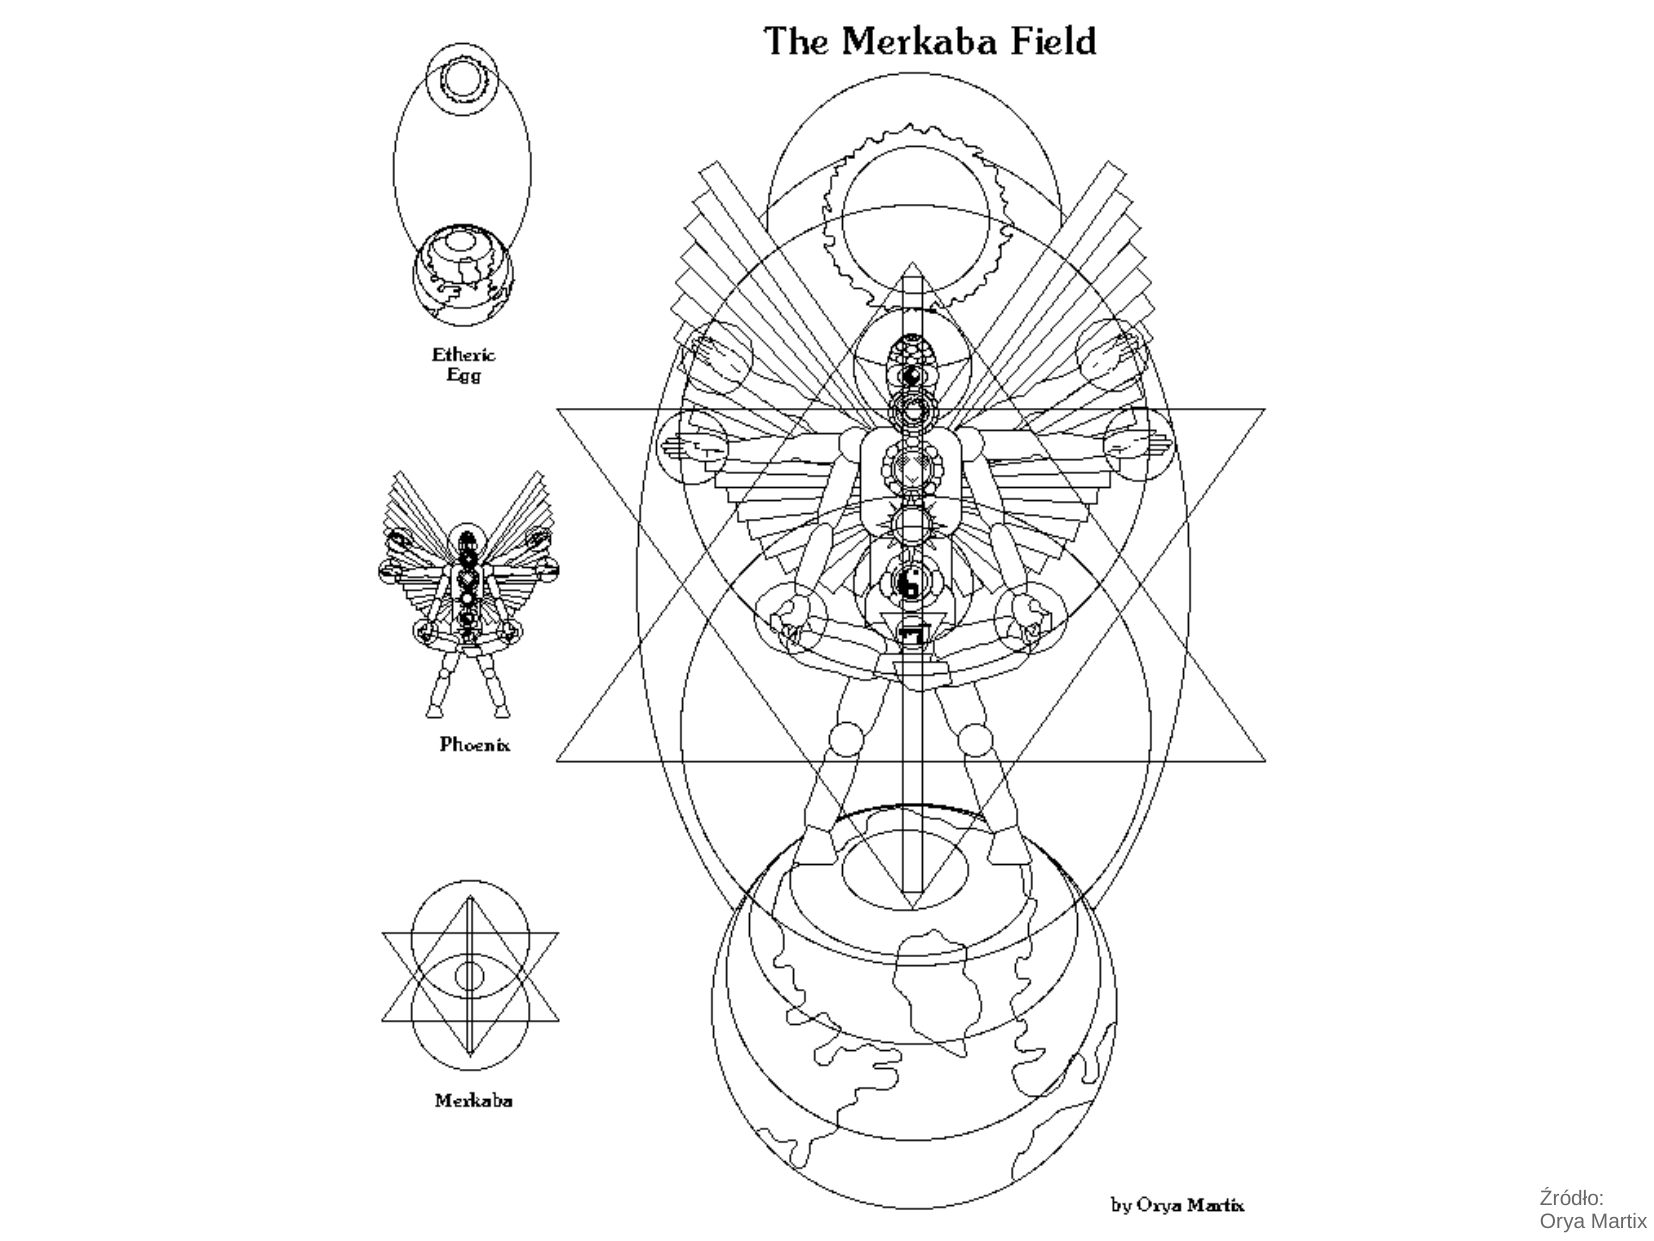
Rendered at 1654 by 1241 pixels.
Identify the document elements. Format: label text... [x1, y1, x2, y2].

text_box Źródło: Orya Martix [1534, 1181, 1654, 1240]
picture [359, 0, 1294, 1241]
